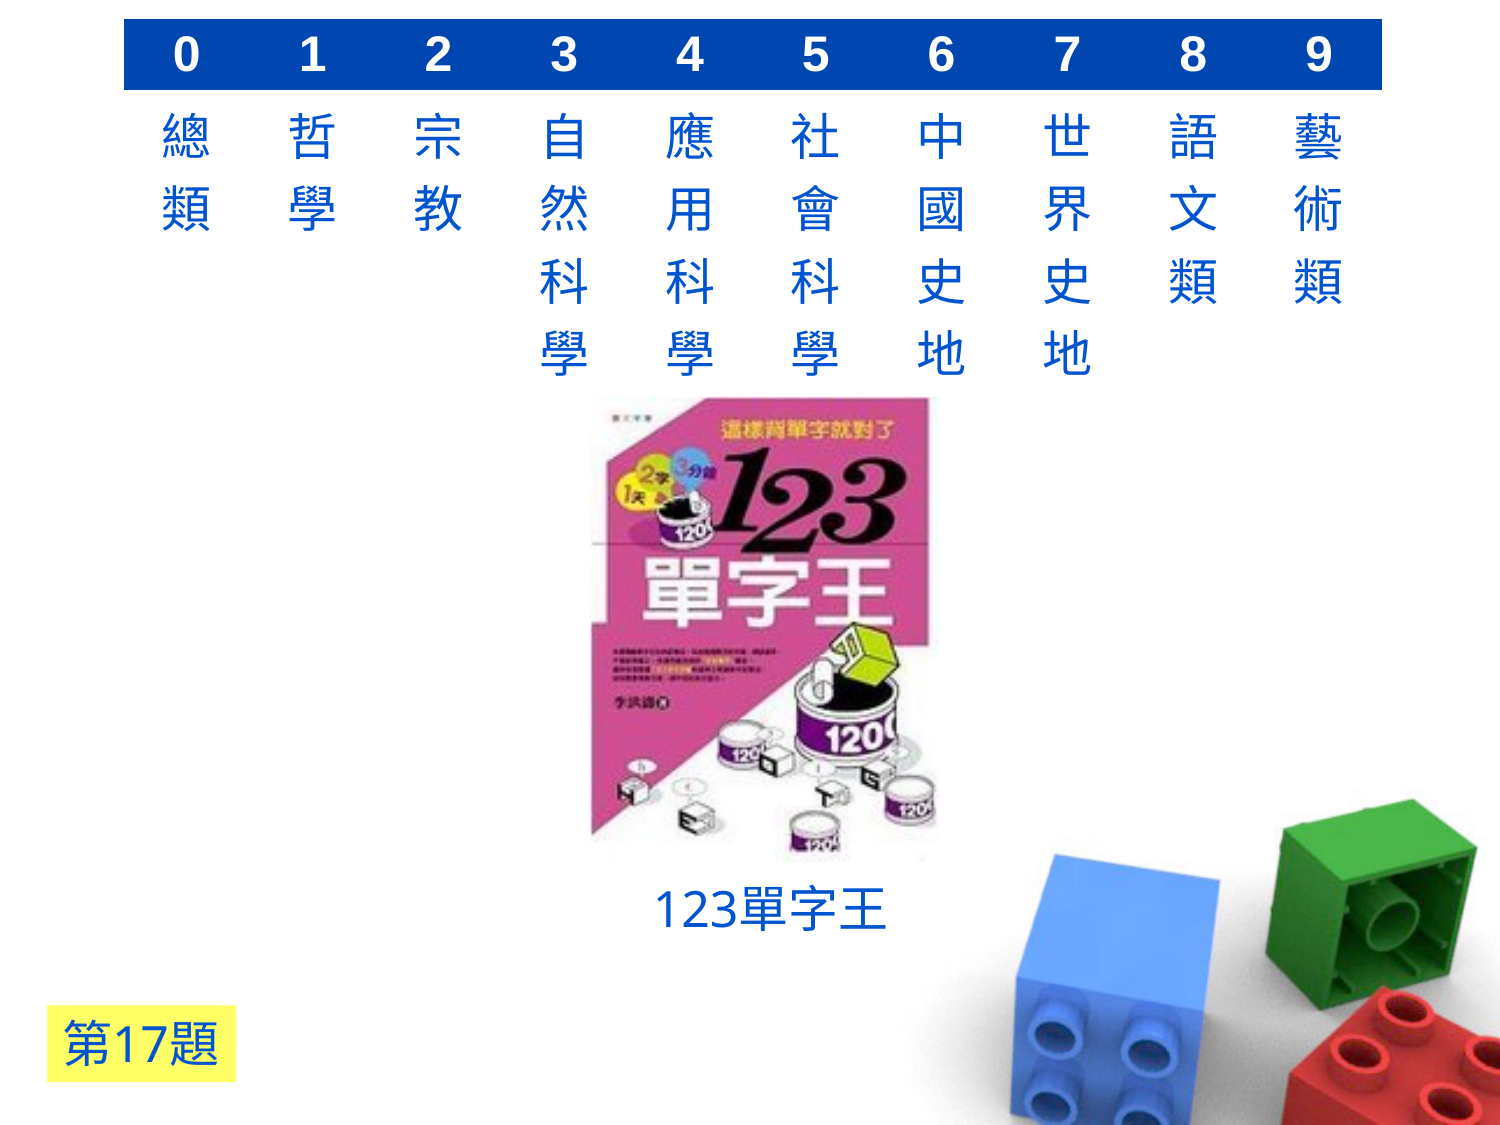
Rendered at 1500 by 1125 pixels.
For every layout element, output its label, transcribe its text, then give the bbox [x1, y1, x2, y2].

table_cell 語文類 [1130, 90, 1256, 395]
table_cell 自然科學 [501, 90, 627, 395]
table_header 3 [501, 19, 627, 90]
table_header 0 [124, 19, 250, 90]
table_cell 藝術類 [1256, 90, 1382, 395]
table_header 6 [879, 19, 1004, 90]
table_header 7 [1004, 19, 1130, 90]
table_header 4 [627, 19, 753, 90]
picture [249, 187, 1500, 1125]
table_header 8 [1130, 19, 1256, 90]
table_cell 應用科學 [627, 90, 753, 395]
table_header 1 [250, 19, 376, 90]
table_cell 世界史地 [1004, 90, 1130, 395]
table_header 2 [376, 19, 501, 90]
table_cell 總類 [124, 90, 250, 395]
table_cell 中國史地 [879, 90, 1004, 395]
table_cell 社會科學 [753, 90, 879, 395]
text_box 第17題 [47, 1005, 237, 1083]
table_header 9 [1256, 19, 1382, 90]
table_header 5 [753, 19, 879, 90]
table_cell 宗教 [376, 90, 501, 395]
table_cell 哲學 [250, 90, 376, 395]
text_box 123單字王 [596, 870, 945, 946]
